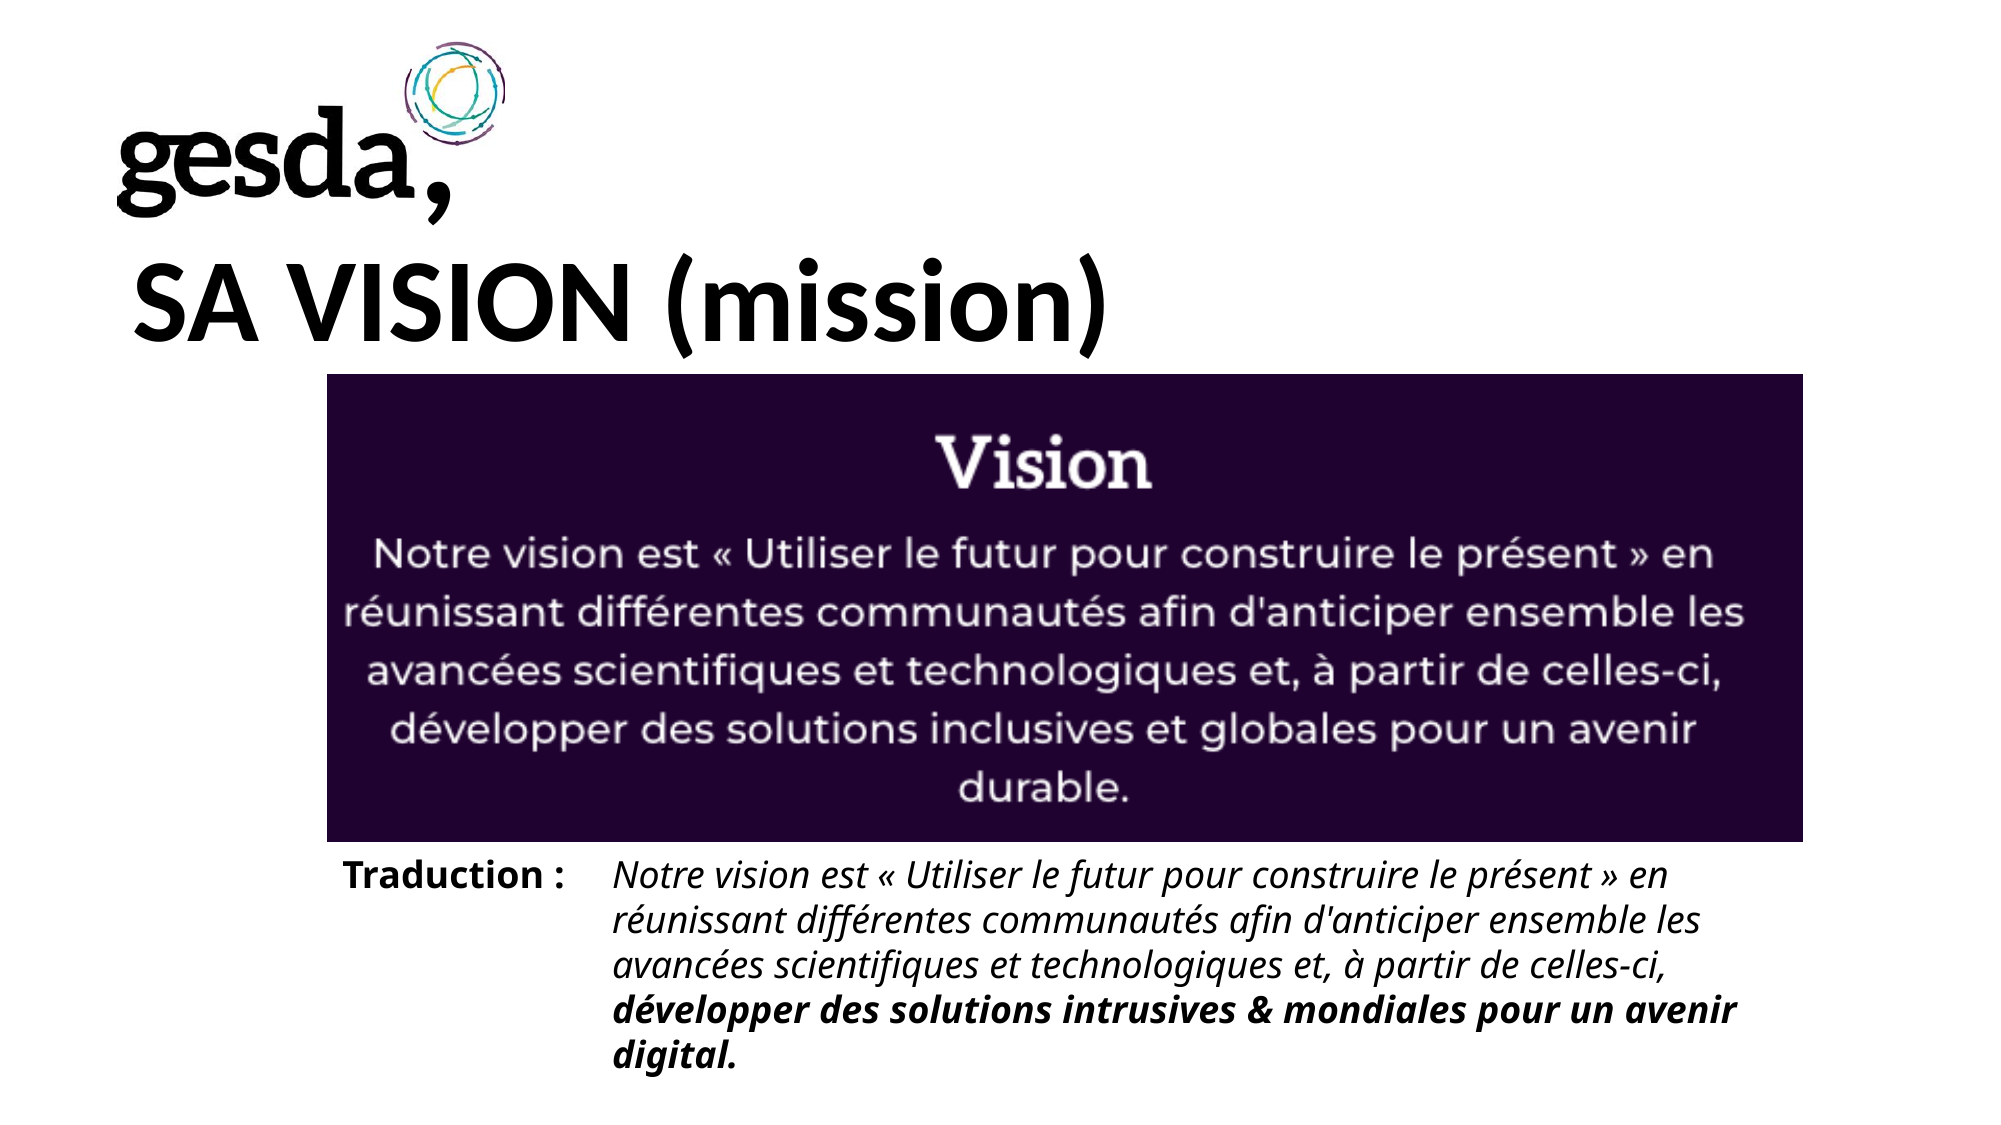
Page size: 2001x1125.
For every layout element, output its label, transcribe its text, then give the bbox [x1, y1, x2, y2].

picture [117, 28, 505, 60]
text_box Notre vision est « Utiliser le futur pour construire le présent » en réunissant différentes communautés afin d'anticiper ensemble les avancées scientifiques et technologiques et, à partir de celles-ci, développer des solutions intrusives & mondiales pour un avenir digital. [597, 843, 1803, 1084]
text_box , SA VISION (mission) [117, 60, 1883, 375]
text_box Traduction : [327, 843, 597, 904]
picture [327, 374, 1803, 842]
